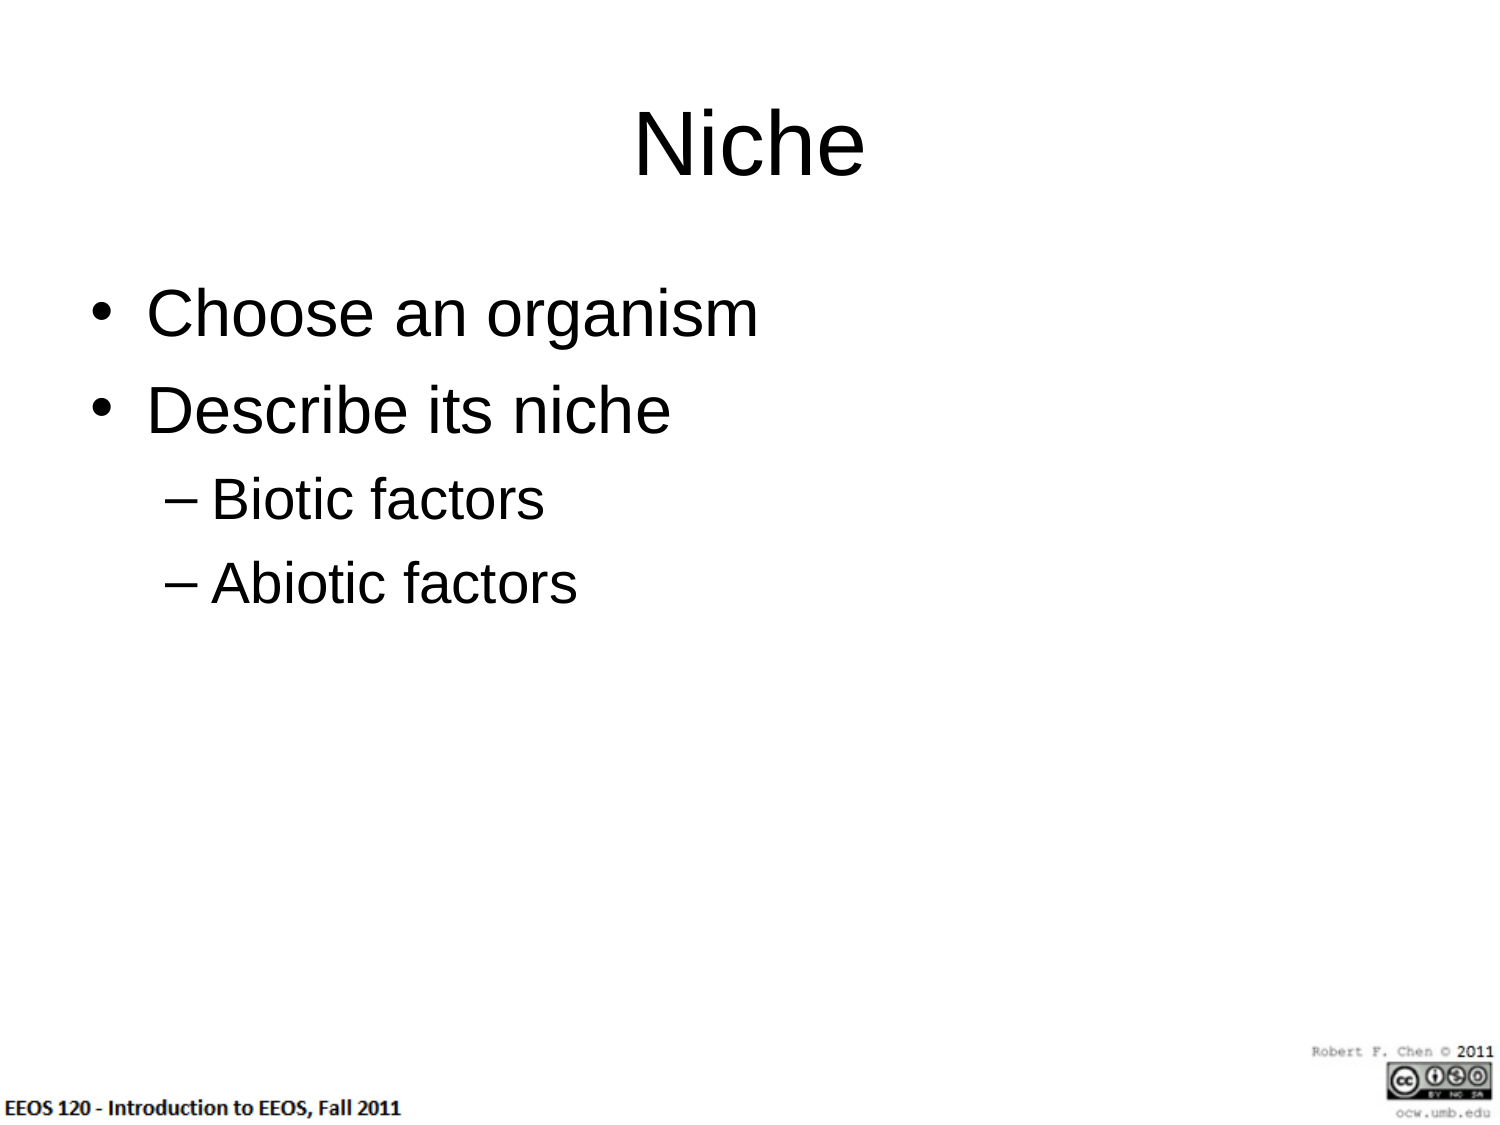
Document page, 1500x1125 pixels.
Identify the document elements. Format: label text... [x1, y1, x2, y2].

title Niche [75, 45, 1426, 233]
list Choose an organism Describe its niche Biotic factors Abiotic factors [75, 262, 1426, 1006]
picture [1306, 1040, 1500, 1125]
picture [0, 1090, 406, 1125]
